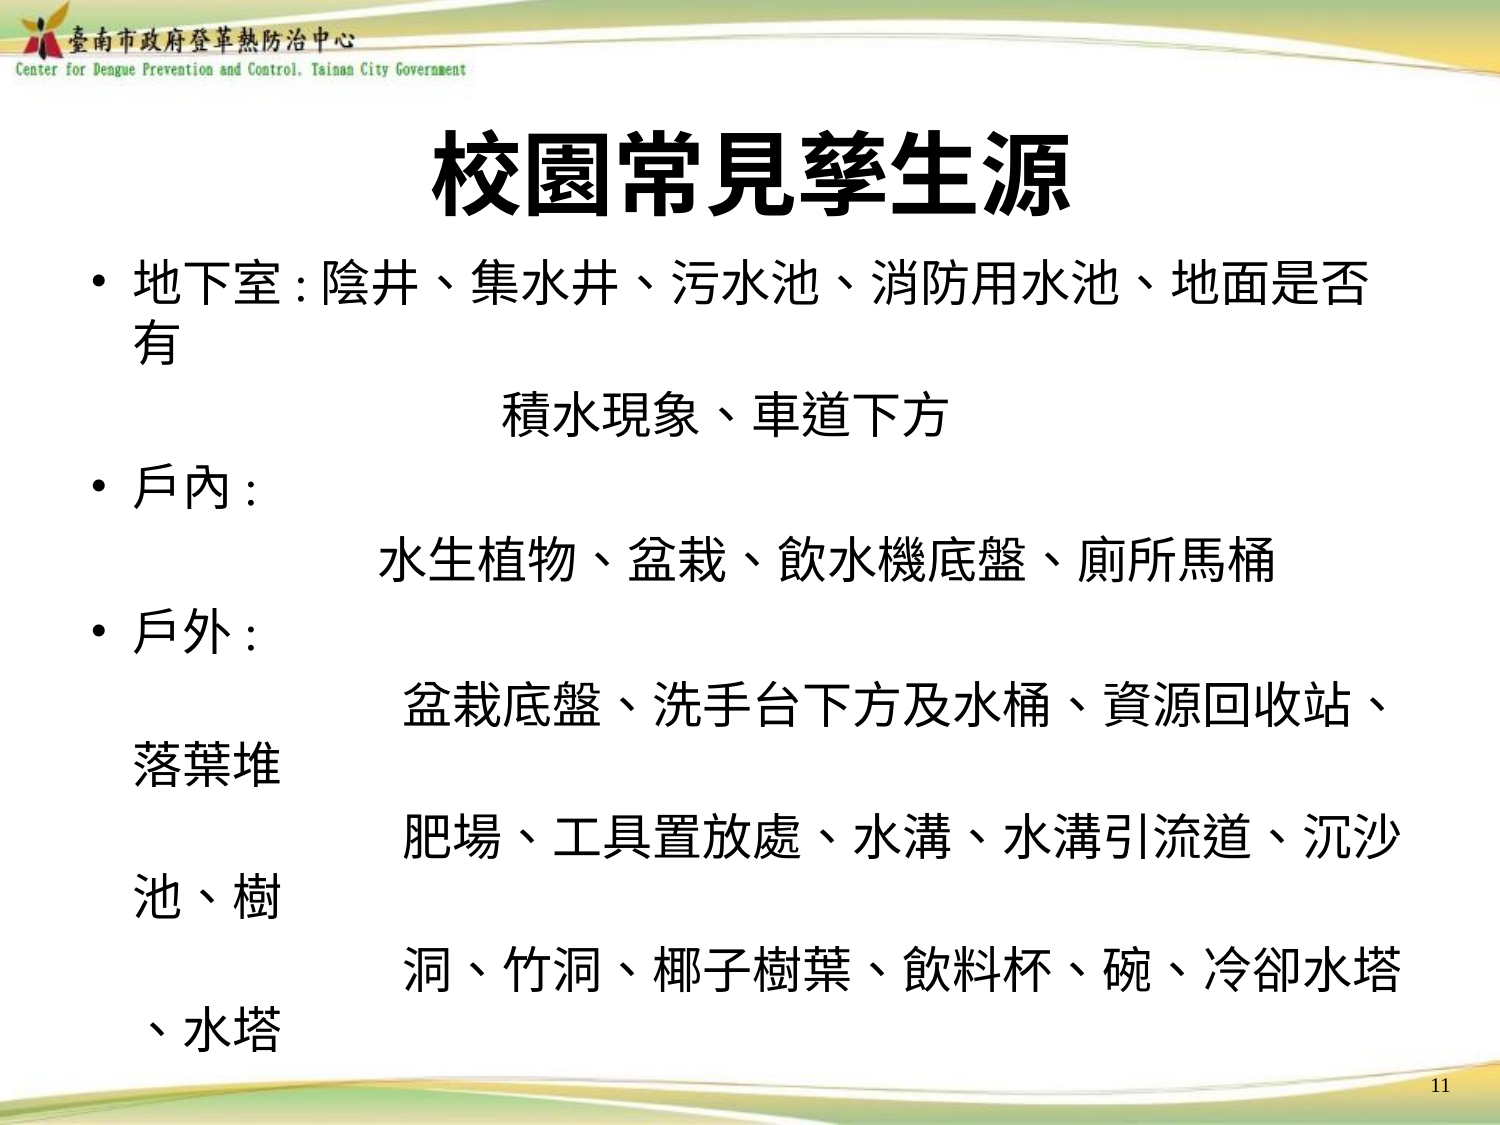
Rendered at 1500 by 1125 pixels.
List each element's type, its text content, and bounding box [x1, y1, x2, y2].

list 地下室:陰井、集水井、污水池、消防用水池、地面是否有 積水現象、車道下方 戶內: 水生植物、盆栽、飲水機底盤、廁所馬桶 戶外: 盆栽底盤、洗手台下方及水桶、資源回收站、落葉堆 肥場、工具置放處、水溝、水溝引流道、沉沙池、樹 洞、竹洞、椰子樹葉、飲料杯、碗、冷卻水塔、水塔 [75, 243, 1426, 1125]
picture [0, 0, 1500, 1125]
text_box <編號> [1116, 1063, 1467, 1111]
title 校園常見孳生源 [76, 78, 1427, 266]
